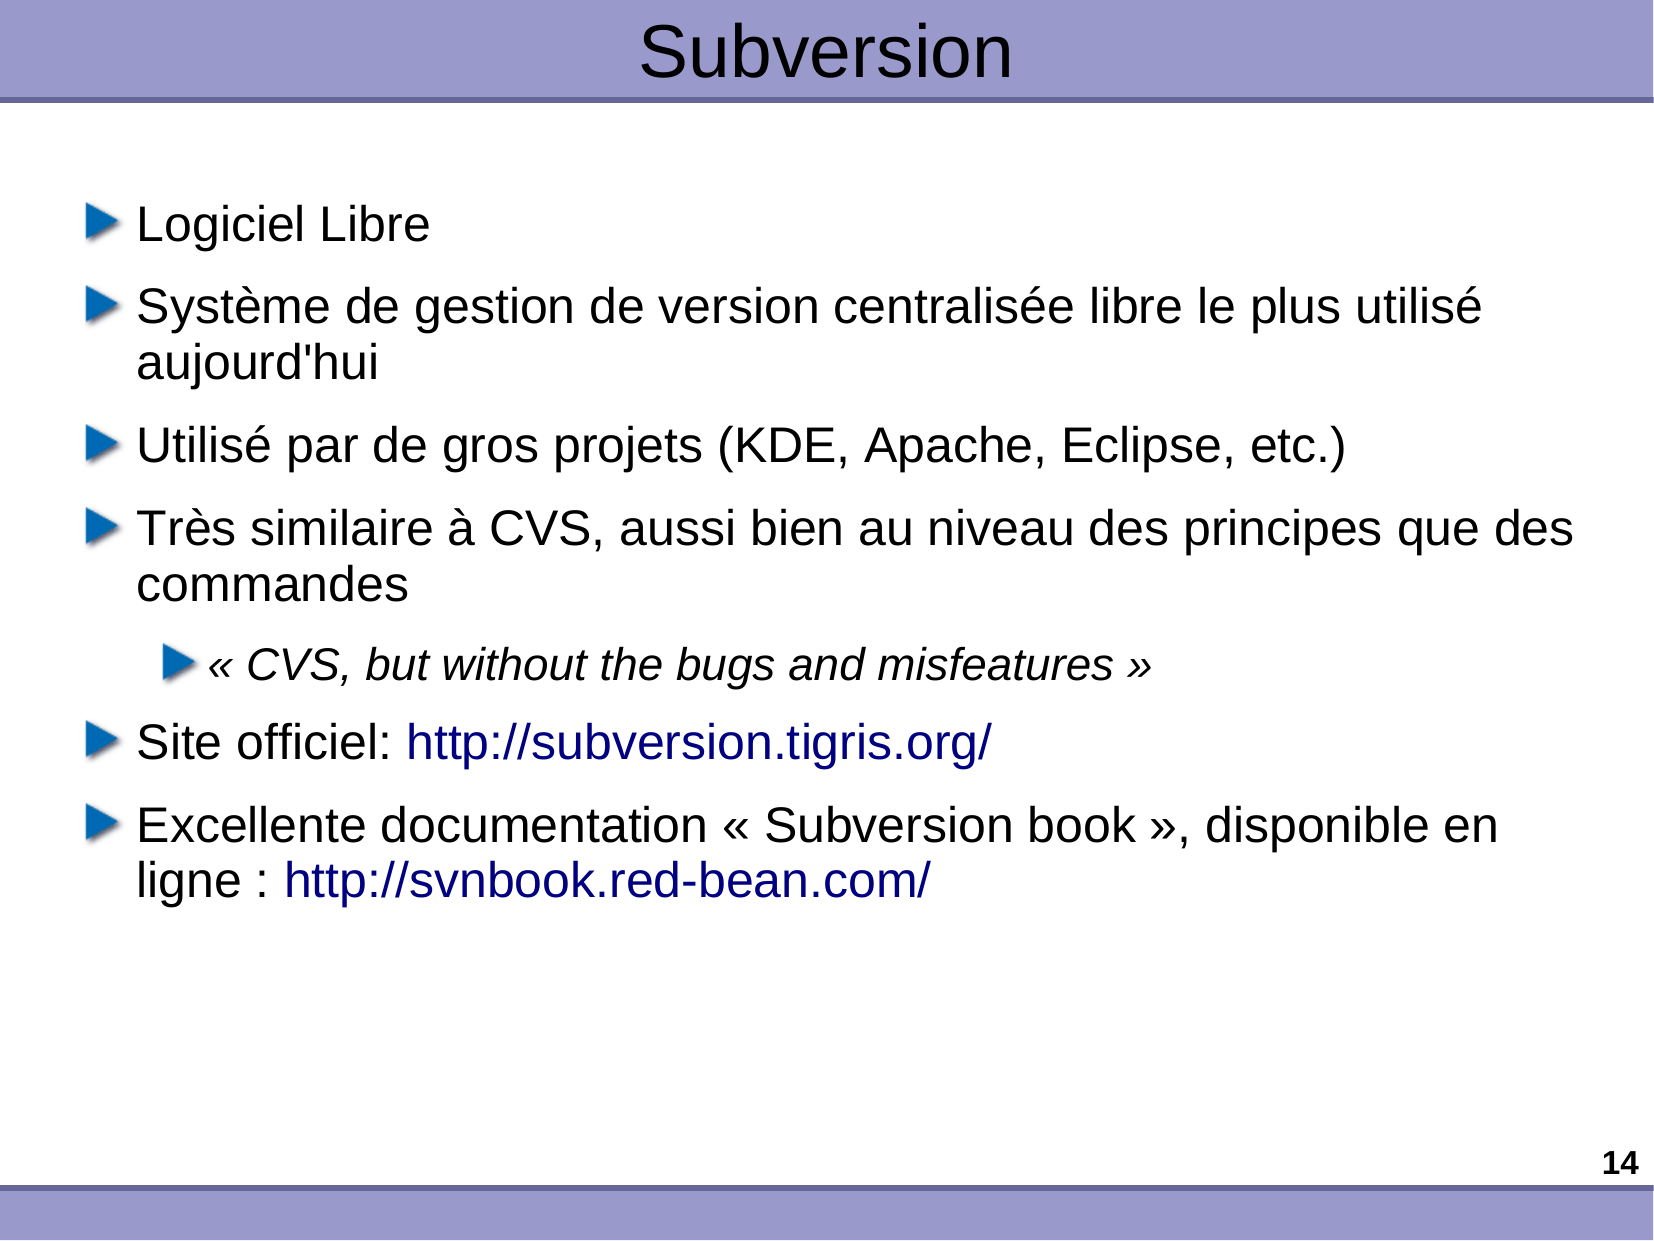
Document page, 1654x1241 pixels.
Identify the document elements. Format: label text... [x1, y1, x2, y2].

title Subversion [0, 4, 1654, 98]
list Logiciel Libre Système de gestion de version centralisée libre le plus utilisé aujourd'hui Utilisé par de gros projets (KDE, Apache, Eclipse, etc.) Très similaire à CVS, aussi bien au niveau des principes que des commandes « CVS, but without the bugs and misfeatures » Site officiel: http://subversion.tigris.org/ Excellente documentation « Subversion book », disponible en ligne : http://svnbook.red-bean.com/ [66, 195, 1589, 1112]
